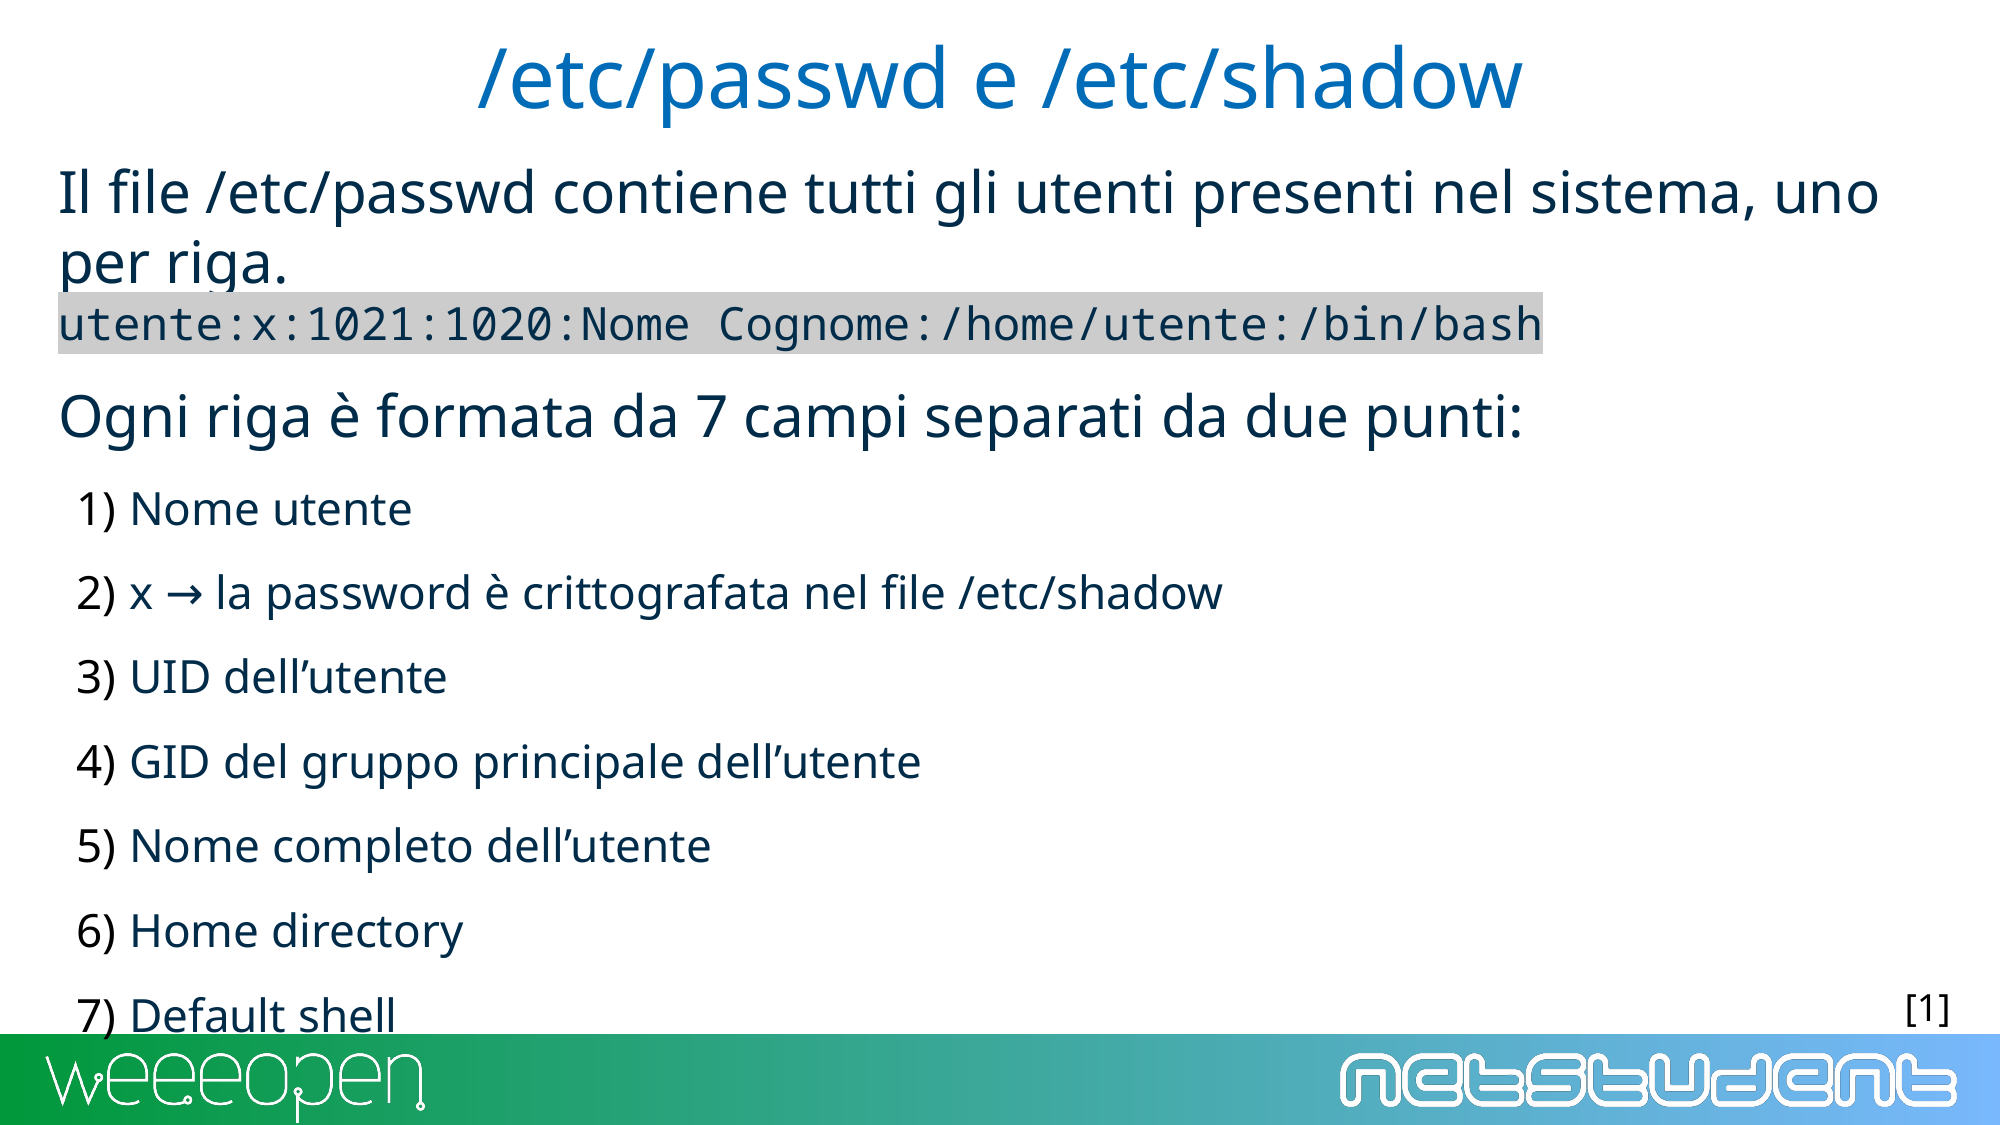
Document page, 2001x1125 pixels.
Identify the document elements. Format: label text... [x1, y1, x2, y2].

picture [45, 1053, 425, 1123]
text_box [1] [1889, 974, 2000, 1041]
title /etc/passwd e /etc/shadow [43, 29, 1959, 147]
picture [1340, 1053, 1957, 1107]
list Il file /etc/passwd contiene tutti gli utenti presenti nel sistema, uno per riga. utente:x:1021:1020:Nome Cognome:/home/utente:/bin/bash Ogni riga è formata da 7 campi separati da due punti: Nome utente x → la password è crittografata nel file /etc/shadow UID dell’utente GID del gruppo principale dell’utente Nome completo dell’utente Home directory Default shell [43, 147, 1959, 1010]
